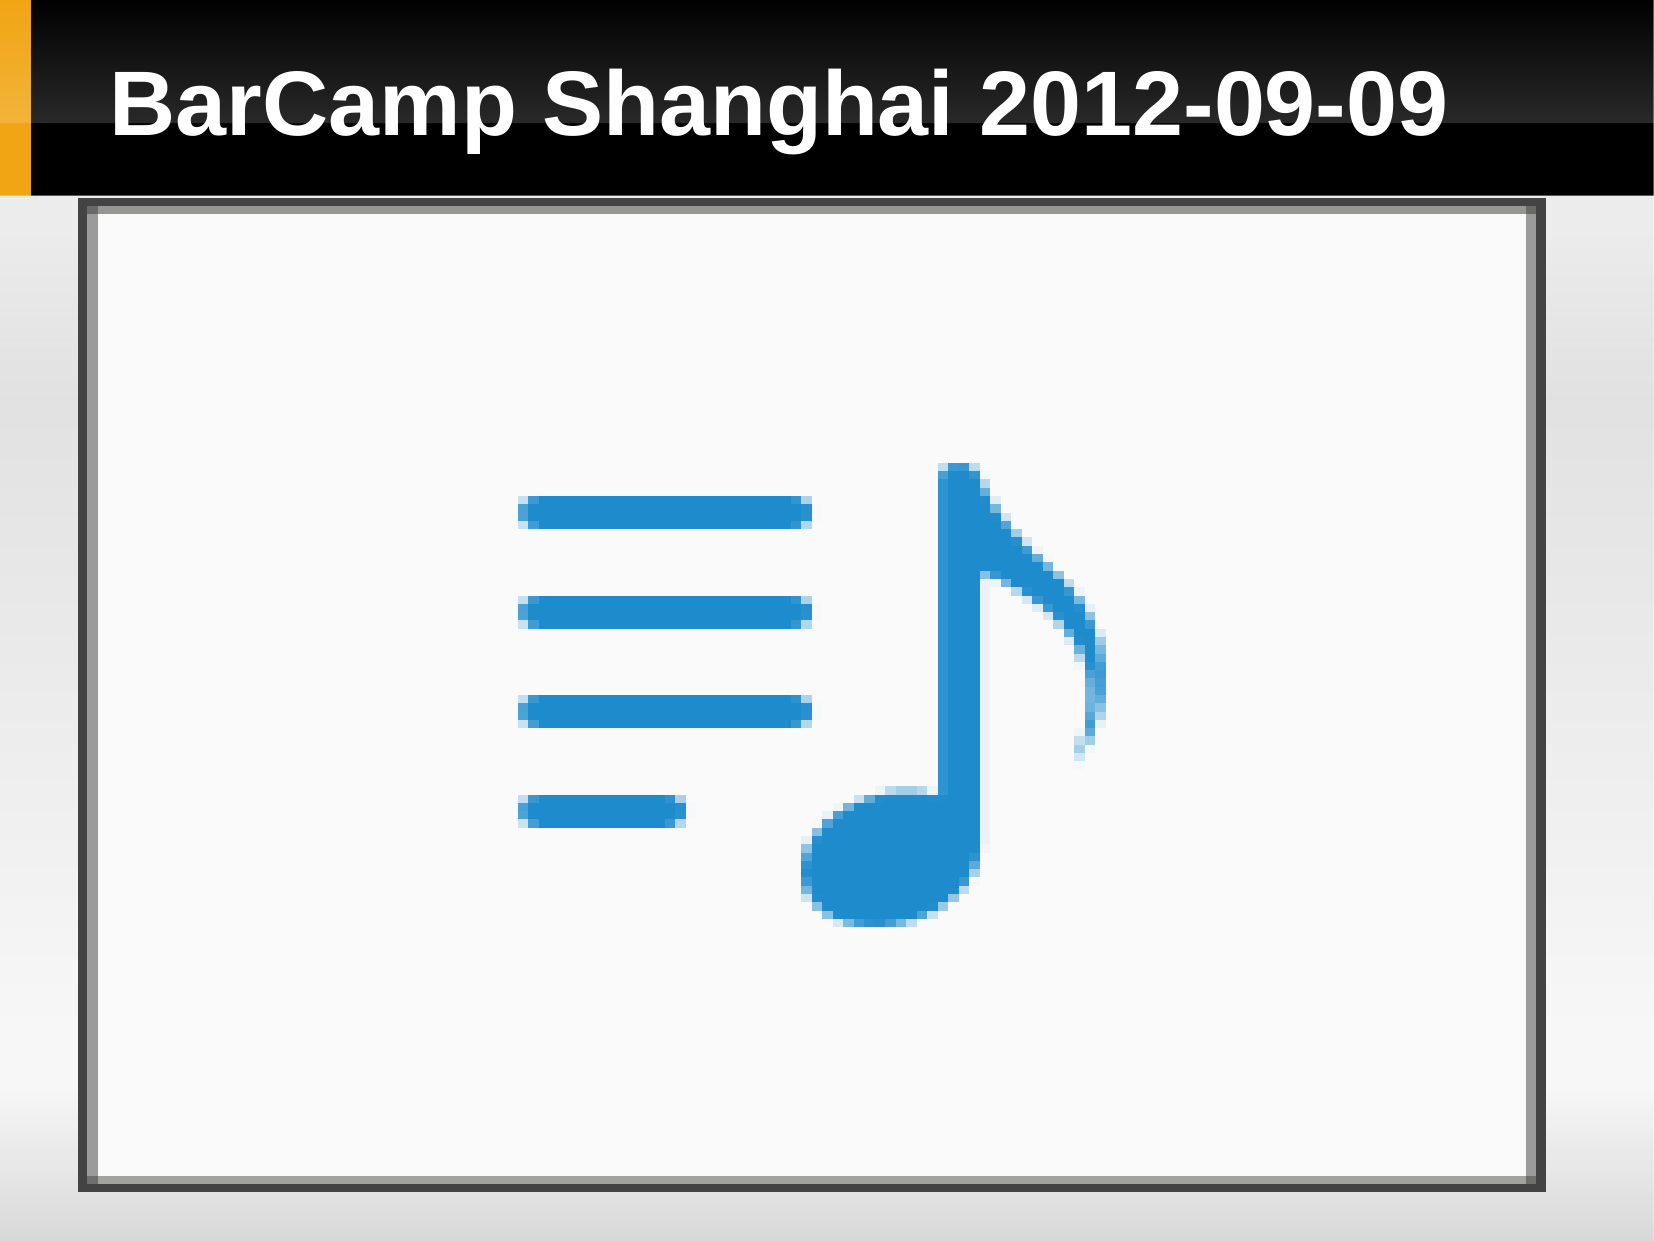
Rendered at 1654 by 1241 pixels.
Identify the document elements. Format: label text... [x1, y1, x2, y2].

title BarCamp Shanghai 2012-09-09 [76, 0, 1565, 208]
picture [0, 0, 1654, 1241]
text_box [76, 197, 1548, 1193]
